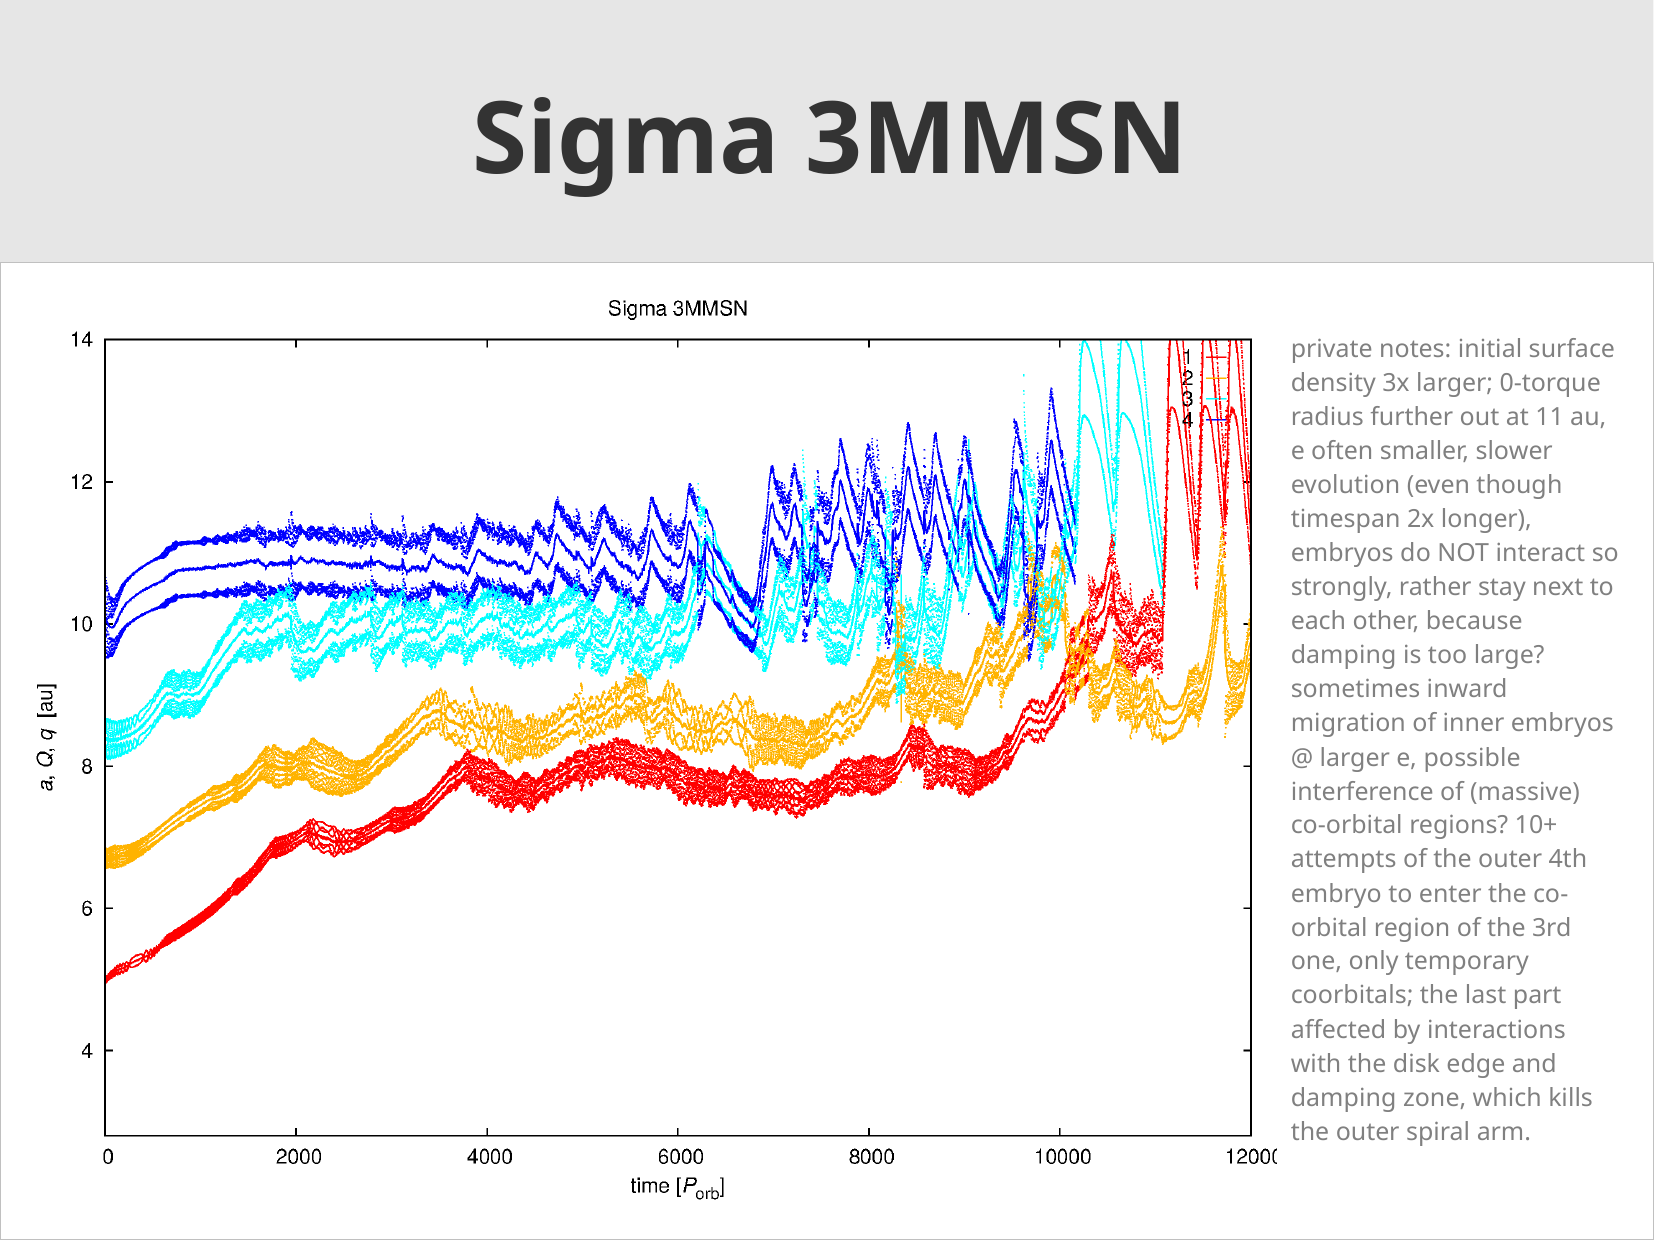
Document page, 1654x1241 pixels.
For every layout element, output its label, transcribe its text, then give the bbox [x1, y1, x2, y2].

text_box private notes: initial surface density 3x larger; 0-torque radius further out at 11 au, e often smaller, slower evolution (even though timespan 2x longer), embryos do NOT interact so strongly, rather stay next to each other, because damping is too large? sometimes inward migration of inner embryos @ larger e, possible interference of (massive) co-orbital regions? 10+ attempts of the outer 4th embryo to enter the co-orbital region of the 3rd one, only temporary coorbitals; the last part affected by interactions with the disk edge and damping zone, which kills the outer spiral arm. [1276, 323, 1636, 995]
picture [30, 299, 1277, 1201]
title Sigma 3MMSN [124, 31, 1537, 239]
